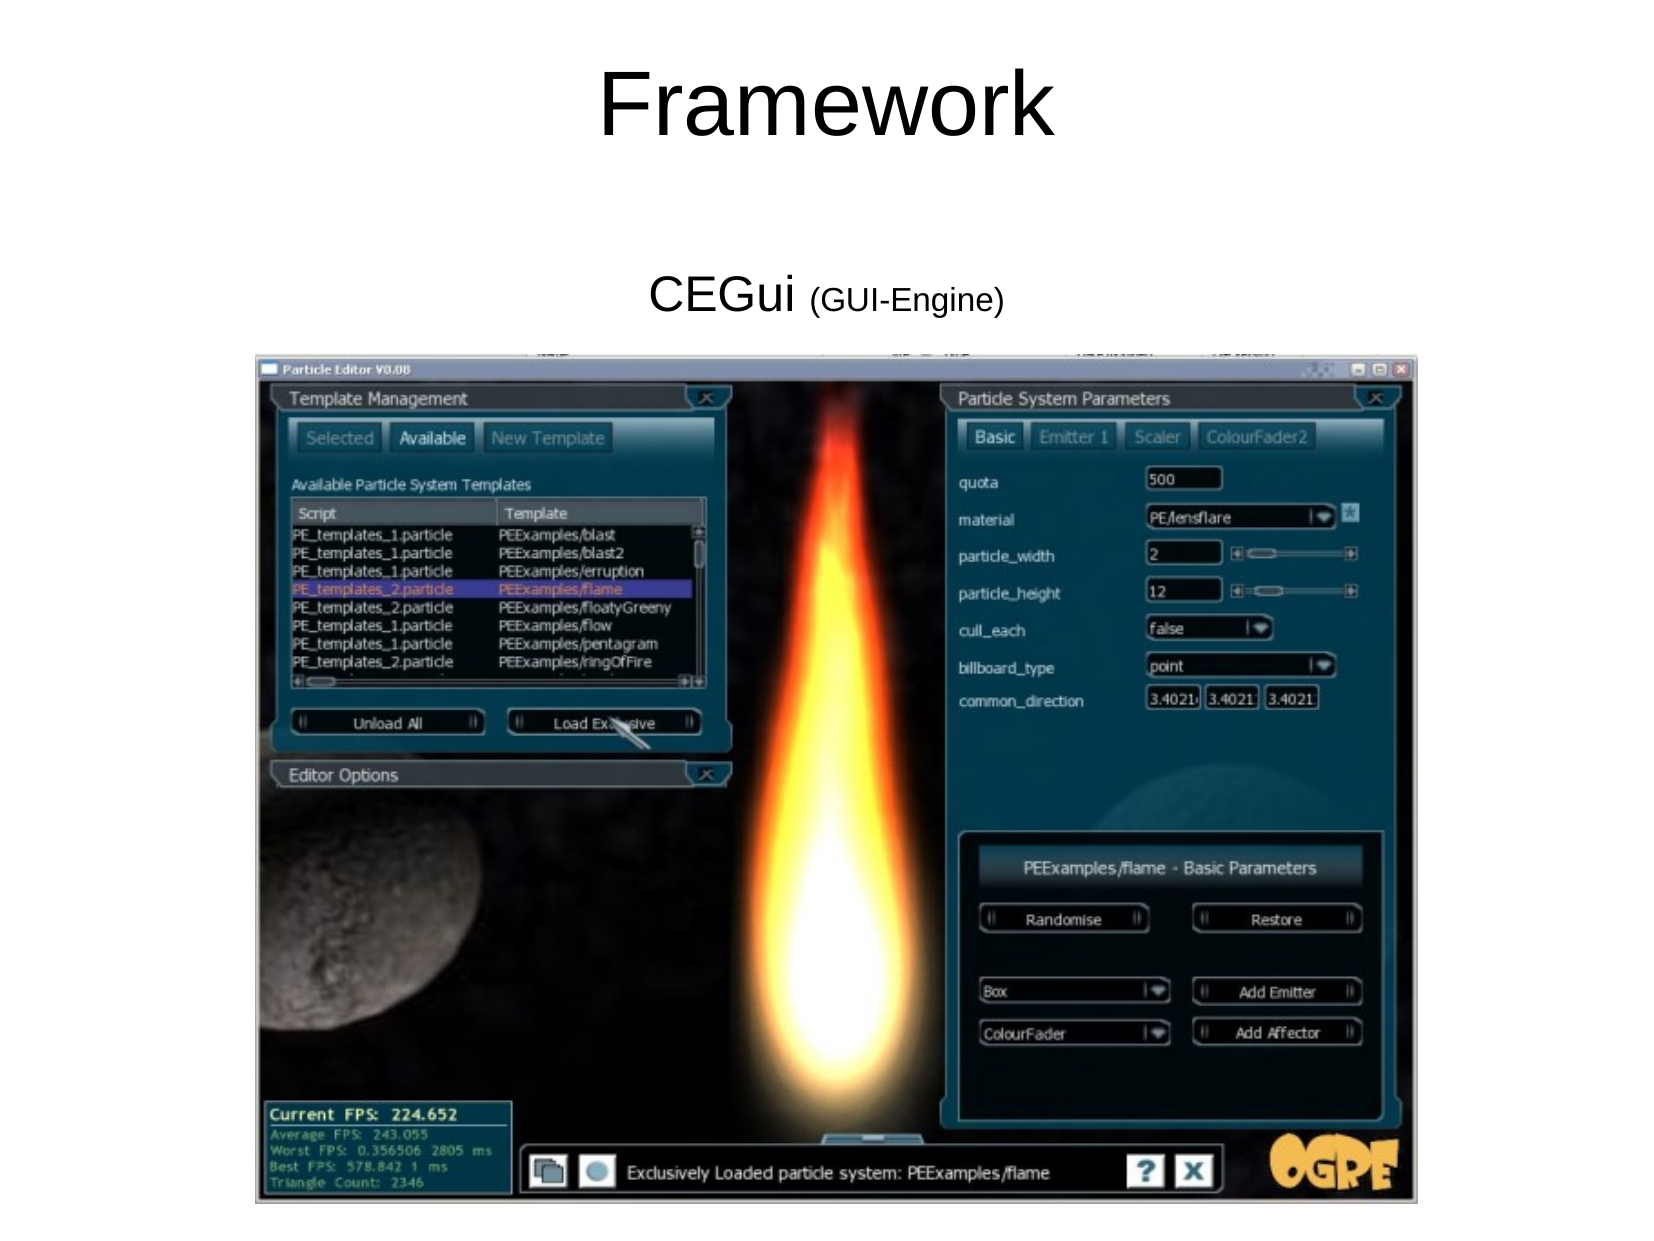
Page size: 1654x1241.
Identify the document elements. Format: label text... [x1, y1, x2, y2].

title Framework [82, 0, 1571, 208]
text_box CEGui (GUI-Engine) [82, 265, 1571, 325]
picture [255, 354, 1418, 1204]
